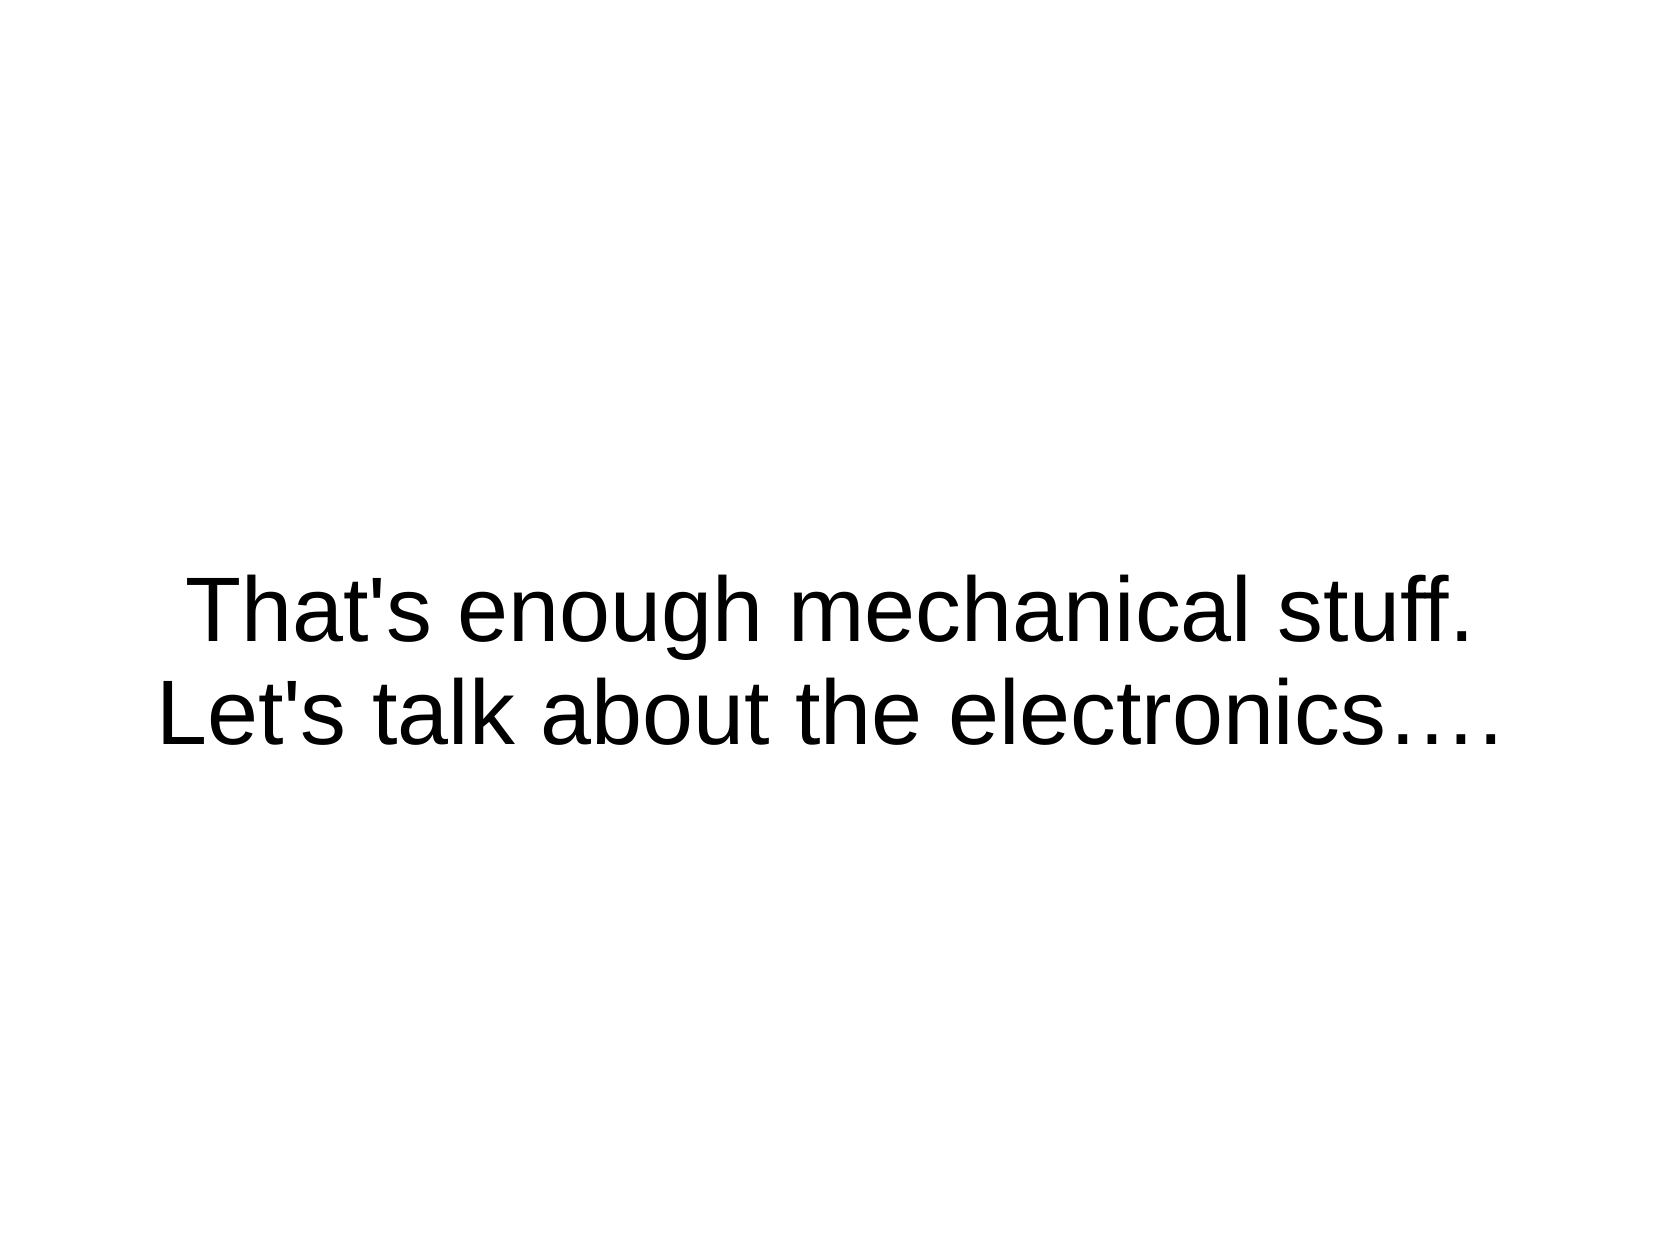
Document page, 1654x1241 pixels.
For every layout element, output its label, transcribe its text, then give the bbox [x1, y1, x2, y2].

title That's enough mechanical stuff. Let's talk about the electronics…. [86, 557, 1576, 766]
